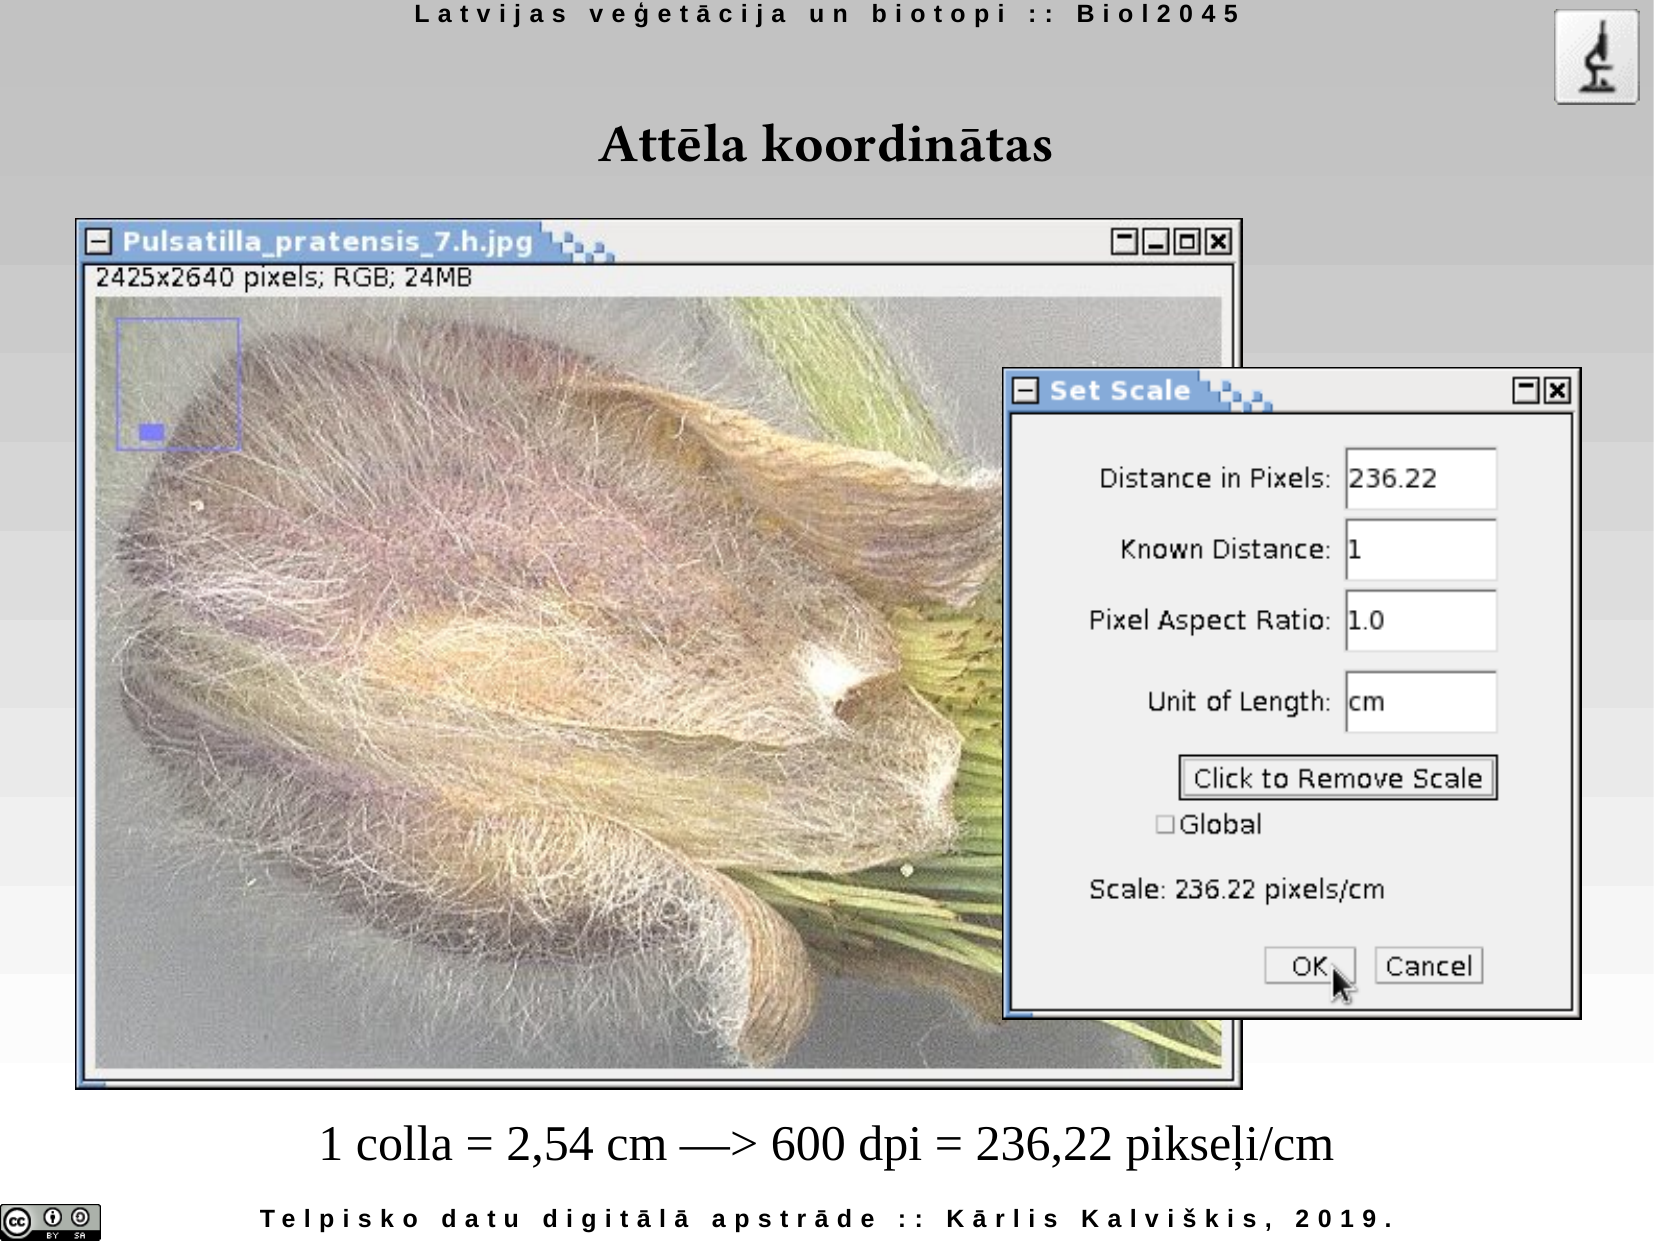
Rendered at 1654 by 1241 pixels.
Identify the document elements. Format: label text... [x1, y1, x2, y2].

title Attēla koordinātas [0, 1, 1654, 287]
text_box 1 colla = 2,54 cm —> 600 dpi = 236,22 pikseļi/cm [318, 1110, 1336, 1176]
picture [1554, 9, 1640, 105]
picture [0, 218, 1654, 1241]
